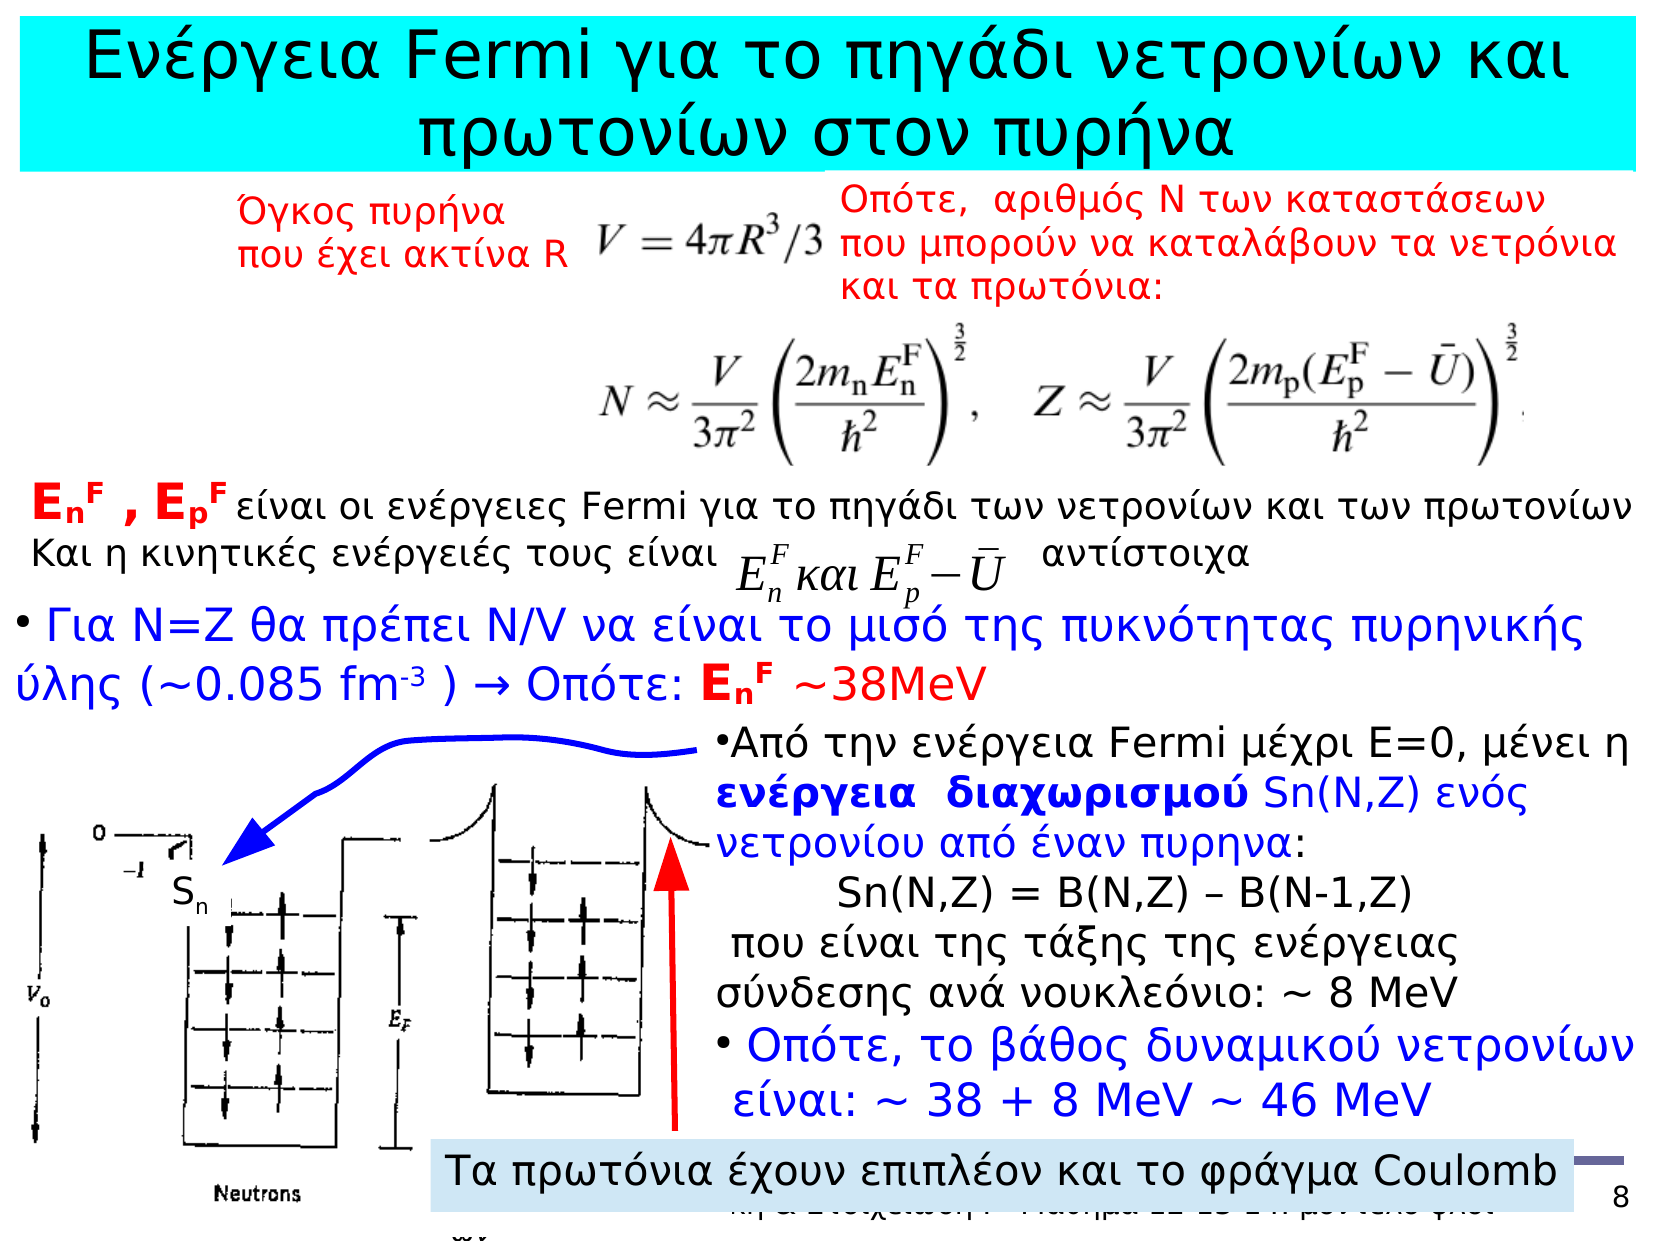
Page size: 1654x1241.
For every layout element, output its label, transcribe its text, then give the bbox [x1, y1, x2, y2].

text_box Οπότε, αριθμός Ν των καταστάσεων που μπορούν να καταλάβουν τα νετρόνια και τα πρωτόνια: [824, 170, 1634, 318]
text_box Sn [143, 859, 231, 927]
text_box Για Ν=Ζ θα πρέπει Ν/V να είναι το μισό της πυκνότητας πυρηνικής ύλης (~0.085 fm-3 ) → Οπότε: ΕnF ~38MeV [0, 587, 1615, 718]
text_box ΕnF , ΕpF είναι οι ενέργειες Fermi για το πηγάδι των νετρονίων και των πρωτονίων Και η κινητικές ενέργειές τους είναι αντίστοιχα [15, 465, 1650, 601]
picture [9, 735, 732, 1237]
title Ενέργεια Fermi για το πηγάδι νετρονίων και πρωτονίων στον πυρήνα [19, 16, 1636, 172]
text_box Από την ενέργεια Fermi μέχρι Ε=0, μένει η ενέργεια διαχωρισμού Sn(N,Z) ενός νετρονίου από έναν πυρηνα: Sn(N,Z) = B(N,Z) – B(N-1,Z) που είναι της τάξης της ενέργειας σύνδεσης ανά νουκλεόνιο: ~ 8 MeV Οπότε, το βάθος δυναμικού νετρονίων είναι: ~ 38 + 8 ΜeV ~ 46 MeV [700, 708, 1654, 1134]
text_box Τα πρωτόνια έχουν επιπλέον και το φράγμα Coulomb [430, 1139, 1574, 1212]
picture [426, 212, 1524, 465]
chart [720, 536, 1021, 587]
text_box Όγκος πυρήνα που έχει ακτίνα R [222, 182, 584, 286]
